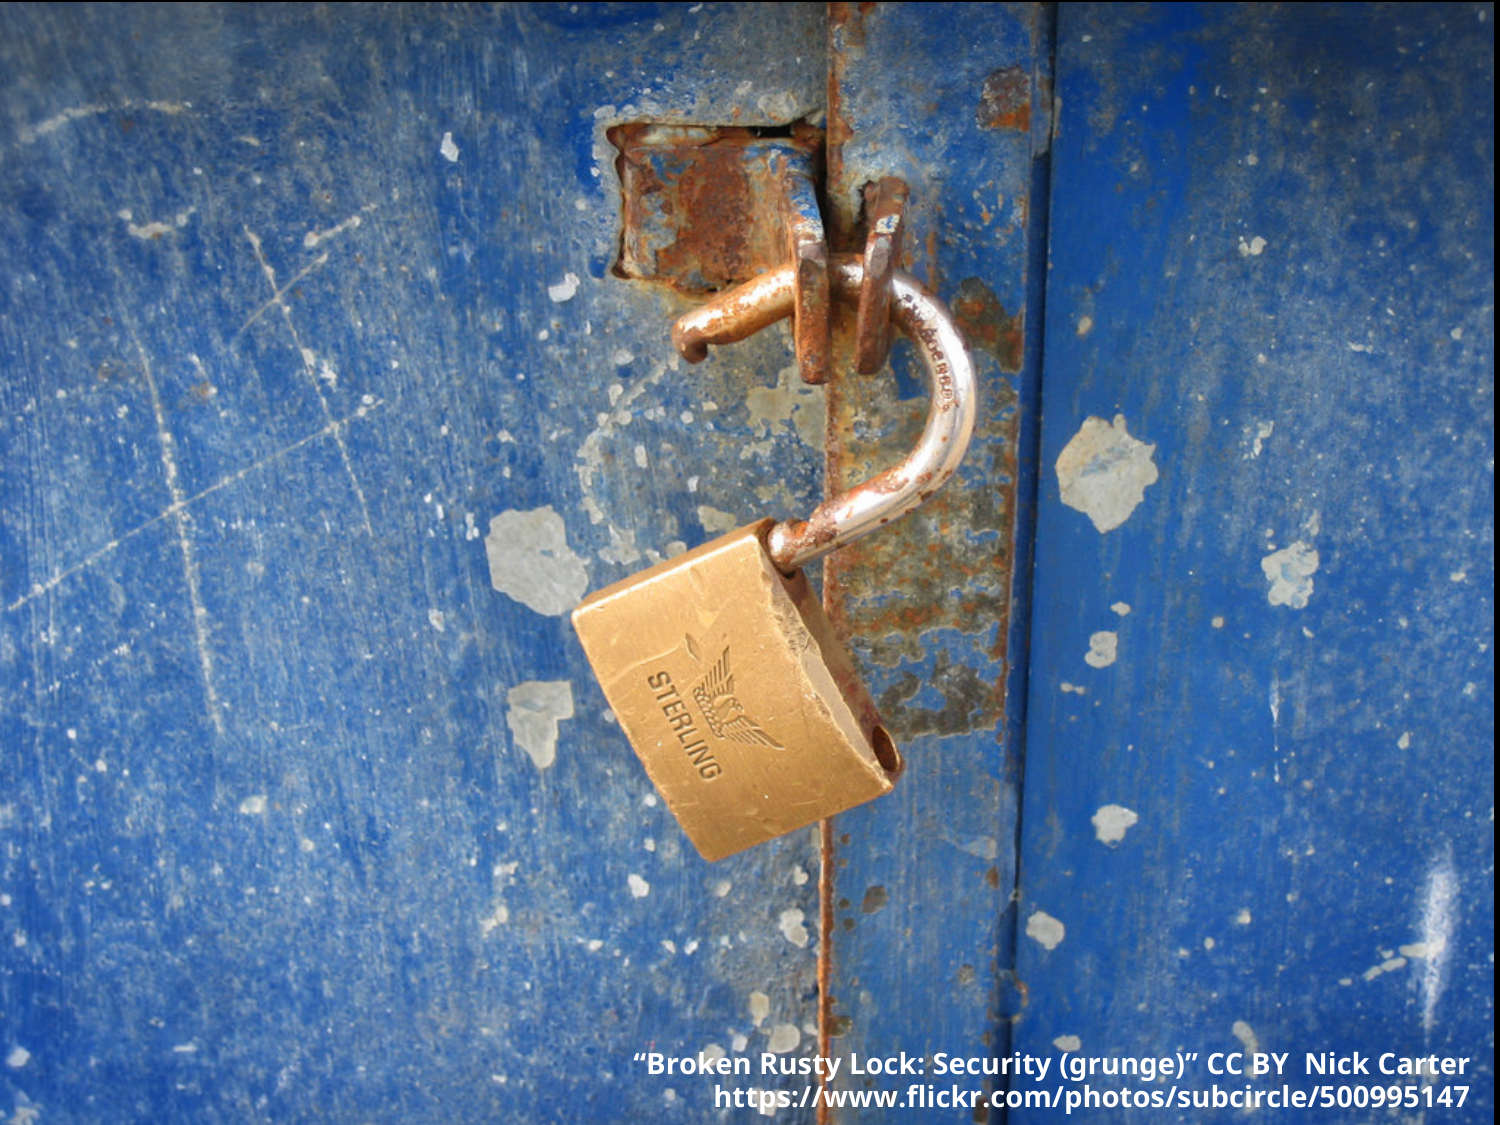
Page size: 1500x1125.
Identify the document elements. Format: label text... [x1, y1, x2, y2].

title “Broken Rusty Lock: Security (grunge)” CC BY Nick Carter https://www.flickr.com/photos/subcircle/500995147 [77, 1041, 1471, 1121]
picture [0, 2, 1494, 1125]
